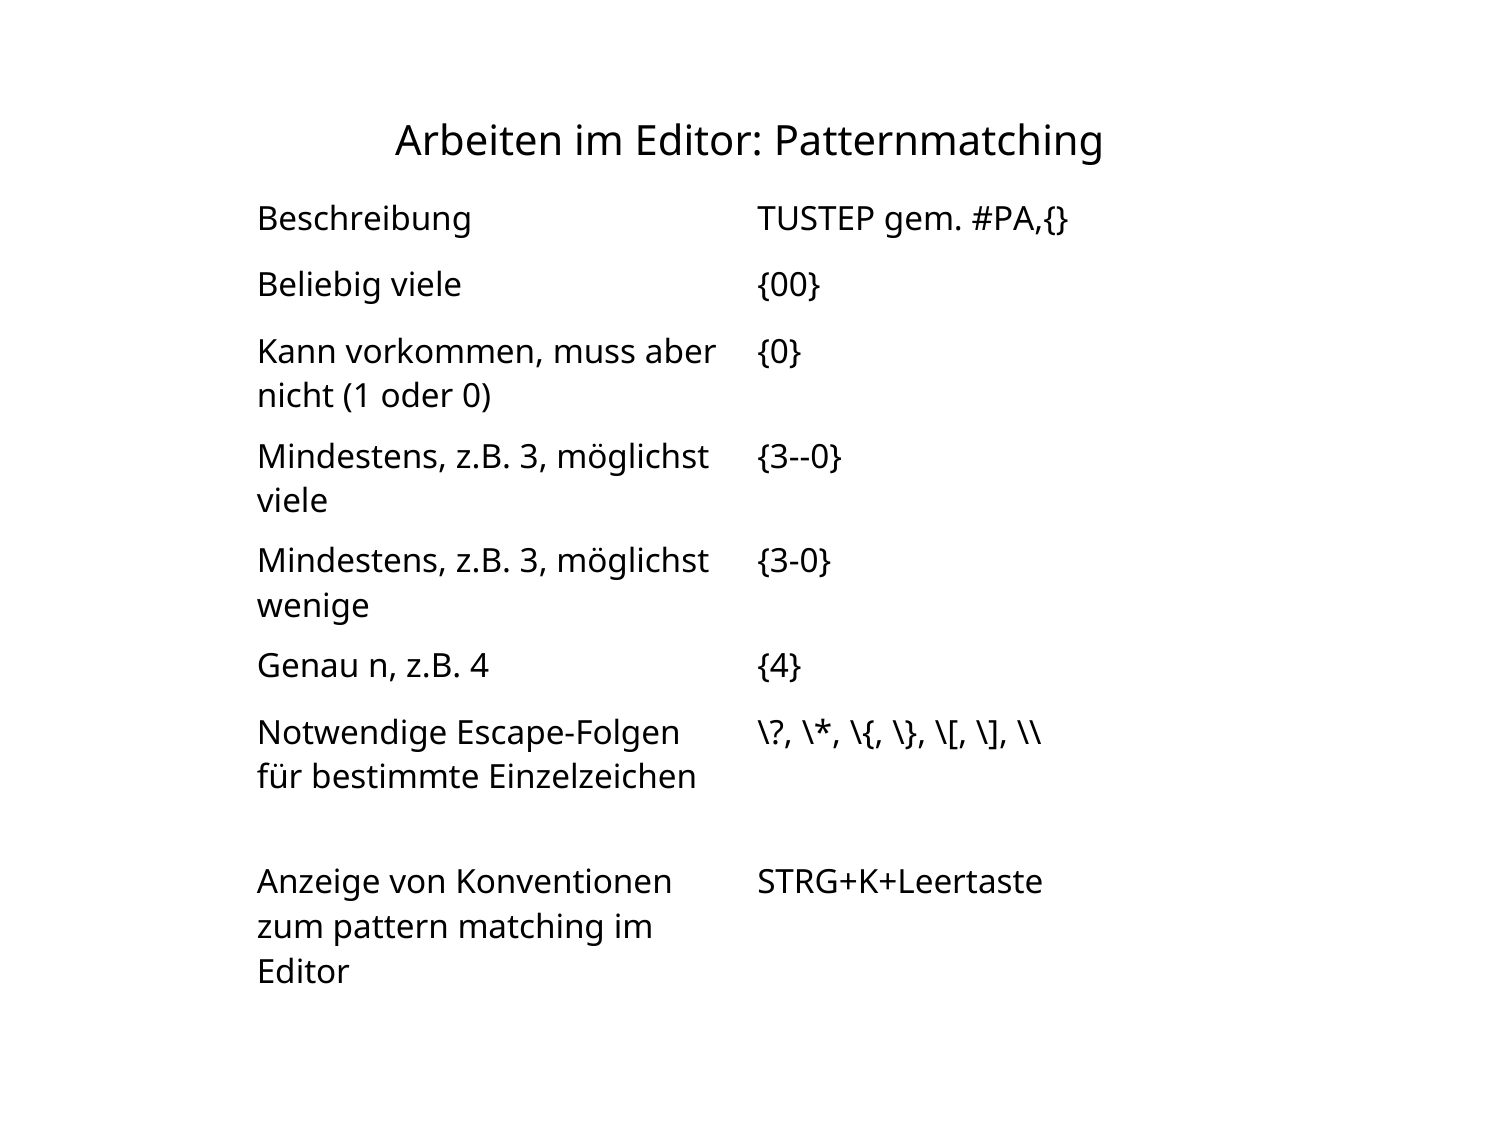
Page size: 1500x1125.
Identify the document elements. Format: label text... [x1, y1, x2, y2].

table_cell Kann vorkommen, muss aber nicht (1 oder 0) [242, 318, 742, 422]
table_cell Beliebig viele [242, 251, 742, 318]
table_cell Anzeige von Konventionen zum pattern matching im Editor [242, 848, 742, 998]
table_cell \?, \*, \{, \}, \[, \], \\ [742, 699, 1242, 848]
table_cell STRG+K+Leertaste [742, 848, 1242, 998]
table_cell {4} [742, 632, 1242, 699]
table_cell Notwendige Escape-Folgen für bestimmte Einzelzeichen [242, 699, 742, 848]
text_box Arbeiten im Editor: Patternmatching [75, 45, 1426, 233]
table_cell Genau n, z.B. 4 [242, 632, 742, 699]
table_cell {0} [742, 318, 1242, 422]
table_header TUSTEP gem. #PA,{} [742, 233, 1242, 251]
table_cell {00} [742, 251, 1242, 318]
table_cell Mindestens, z.B. 3, möglichst wenige [242, 527, 742, 632]
table_cell {3-0} [742, 527, 1242, 632]
table_header Beschreibung [242, 233, 742, 251]
table_cell {3--0} [742, 422, 1242, 527]
table_cell Mindestens, z.B. 3, möglichst viele [242, 422, 742, 527]
